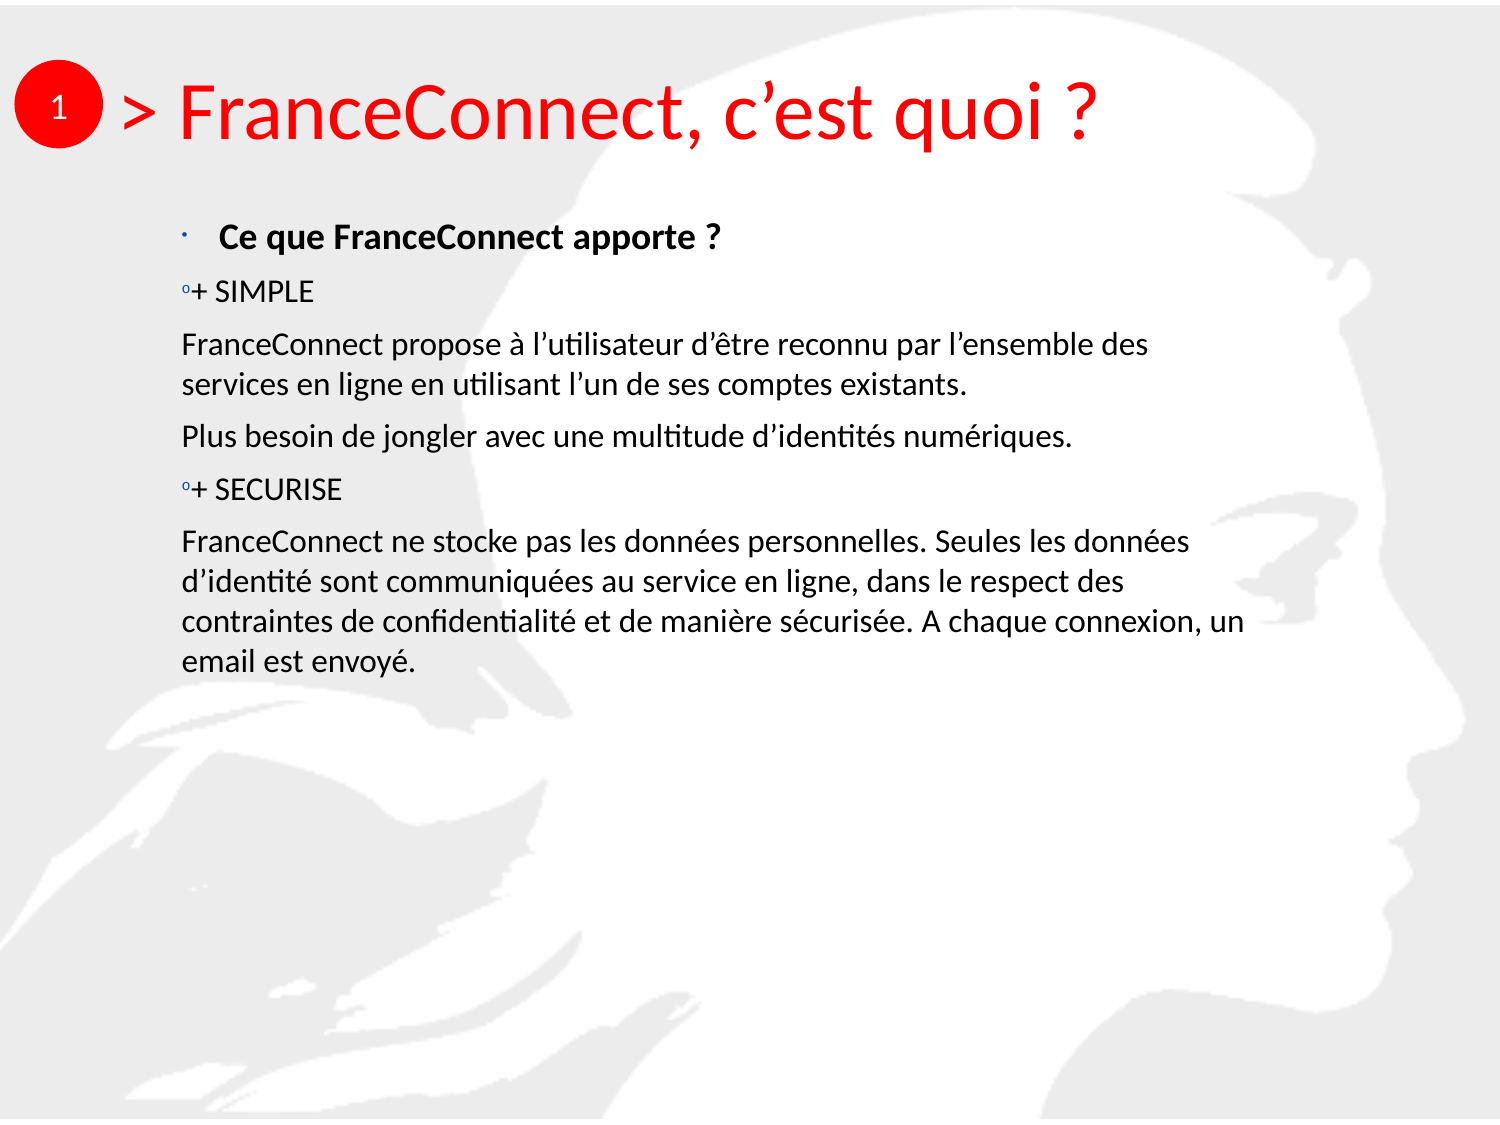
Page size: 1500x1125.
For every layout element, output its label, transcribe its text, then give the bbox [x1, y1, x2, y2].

title > FranceConnect, c’est quoi ? [103, 59, 1397, 278]
picture [0, 5, 1500, 1119]
text_box 1 [14, 59, 104, 149]
text_box Ce que FranceConnect apporte ? + SIMPLE FranceConnect propose à l’utilisateur d’être reconnu par l’ensemble des services en ligne en utilisant l’un de ses comptes existants. Plus besoin de jongler avec une multitude d’identités numériques. + SECURISE FranceConnect ne stocke pas les données personnelles. Seules les données d’identité sont communiquées au service en ligne, dans le respect des contraintes de confidentialité et de manière sécurisée. A chaque connexion, un email est envoyé. [166, 204, 1277, 744]
